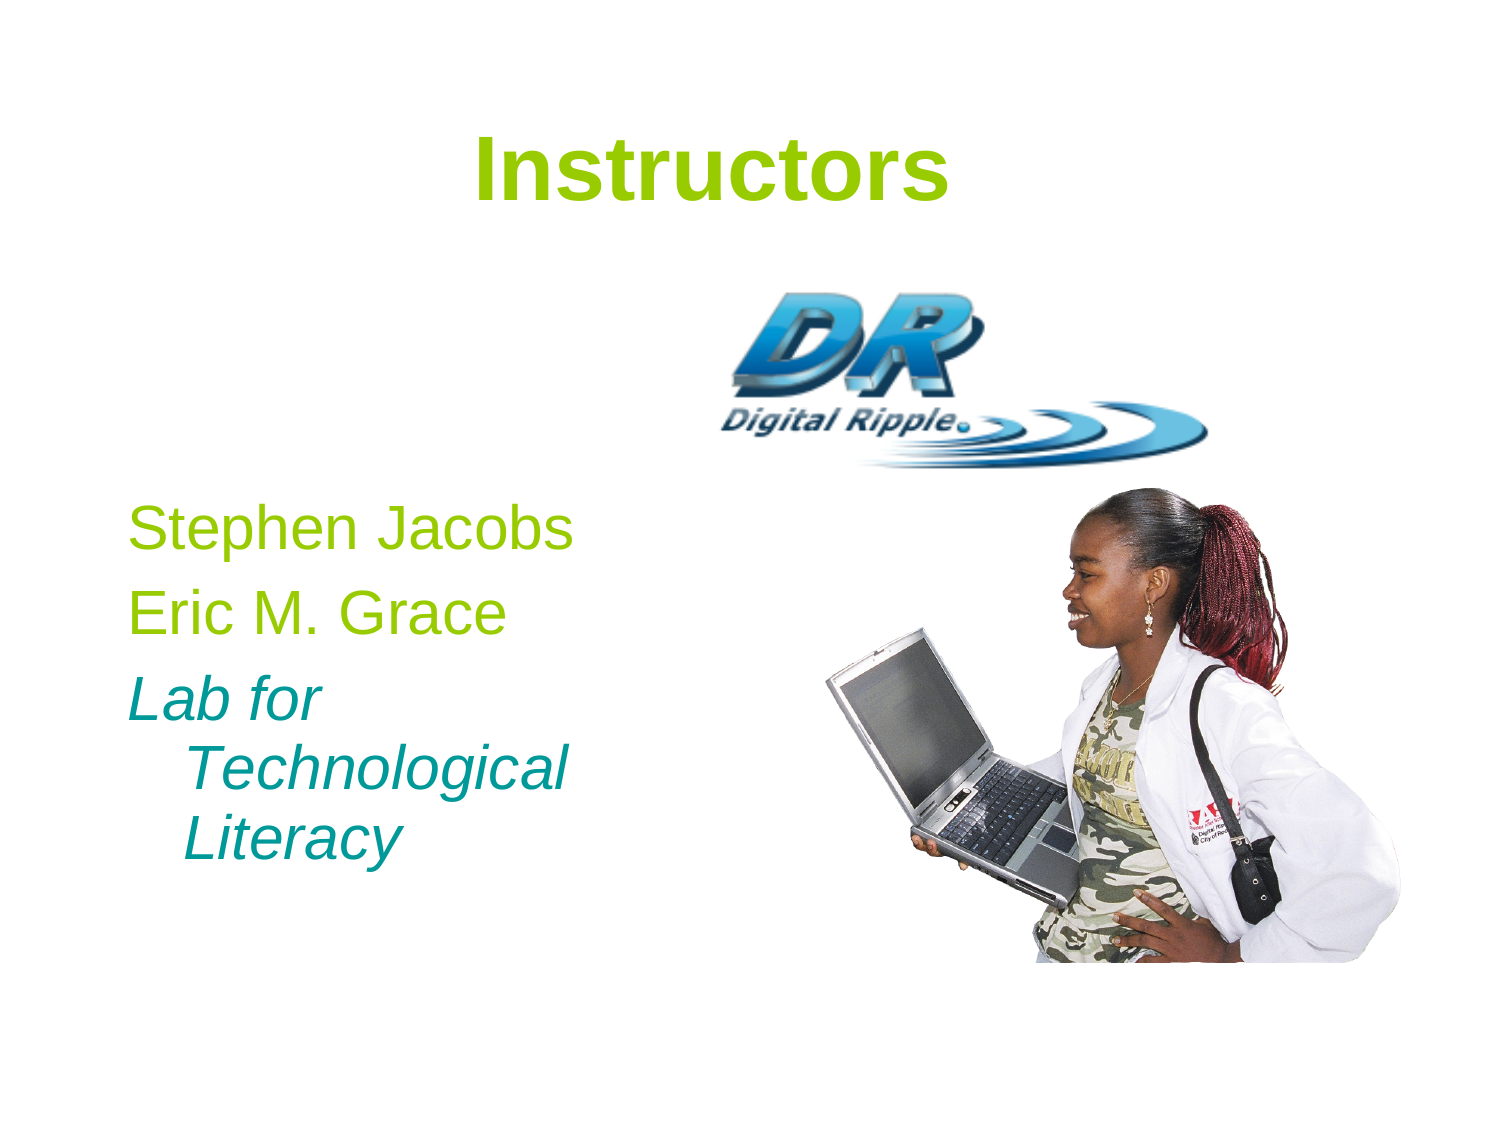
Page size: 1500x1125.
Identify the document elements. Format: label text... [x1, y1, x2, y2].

title Instructors [75, 74, 1351, 263]
picture [699, 287, 1225, 475]
list Stephen Jacobs Eric M. Grace Lab for Technological Literacy [112, 399, 738, 988]
picture [825, 487, 1401, 963]
